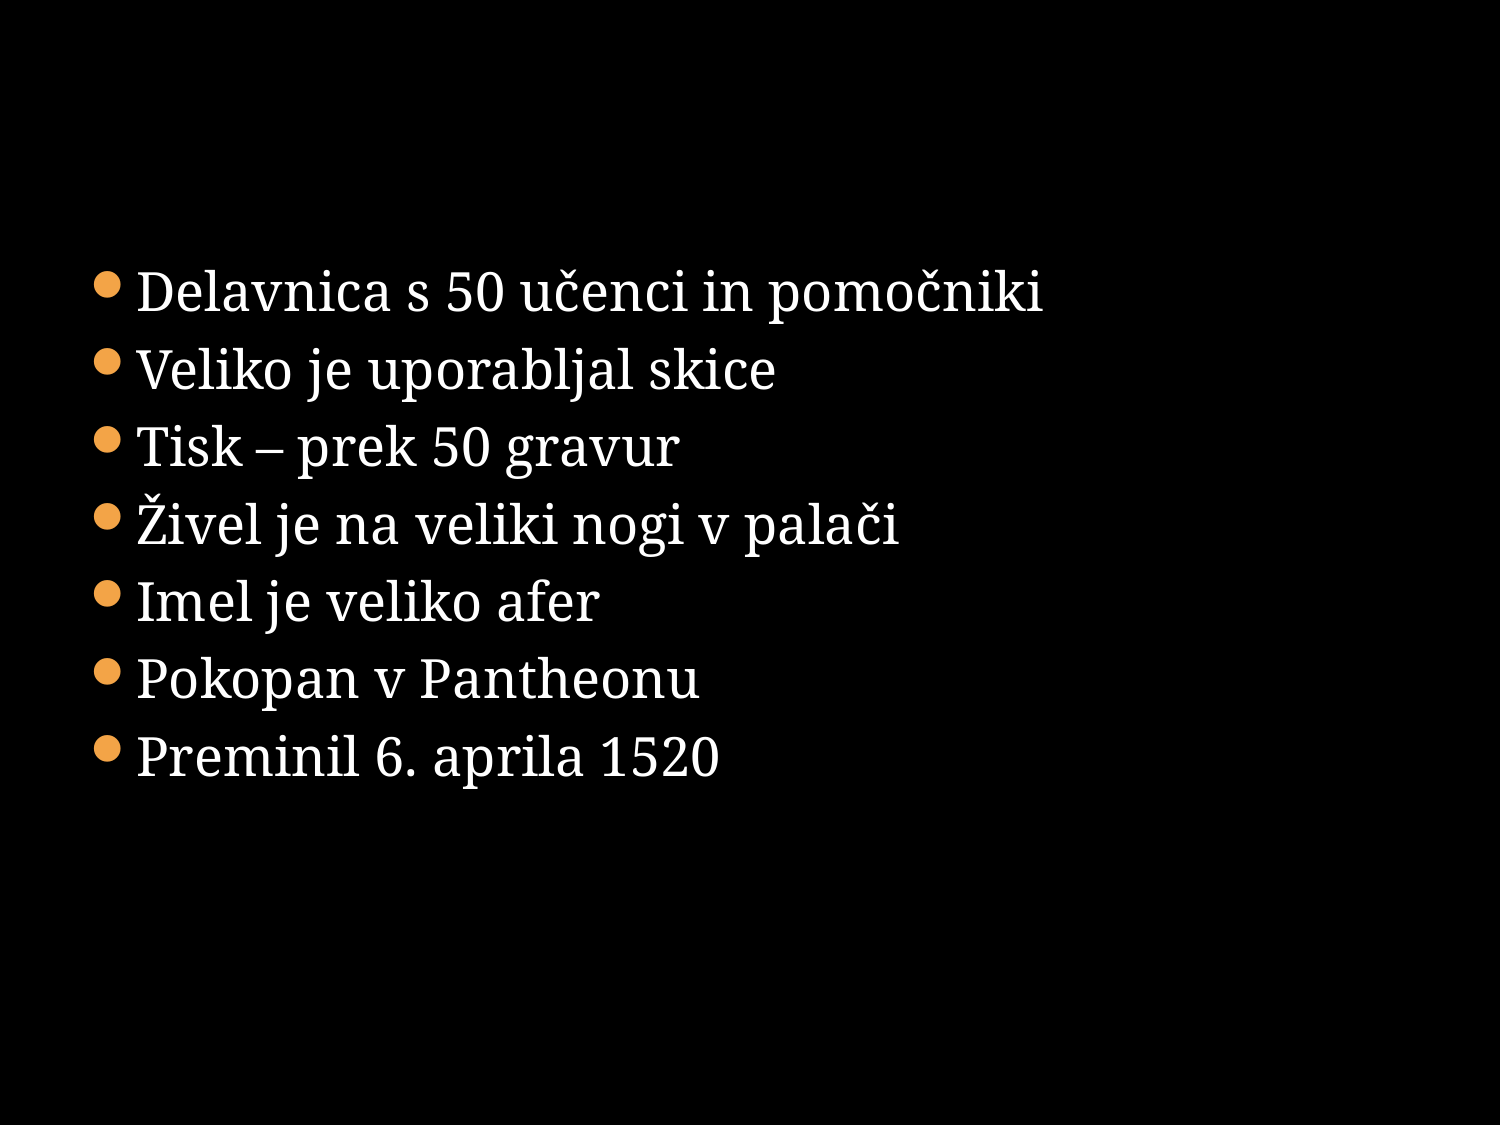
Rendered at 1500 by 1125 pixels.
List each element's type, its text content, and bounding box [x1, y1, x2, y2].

list Delavnica s 50 učenci in pomočniki Veliko je uporabljal skice Tisk – prek 50 gravur Živel je na veliki nogi v palači Imel je veliko afer Pokopan v Pantheonu Preminil 6. aprila 1520 [75, 249, 1425, 1000]
